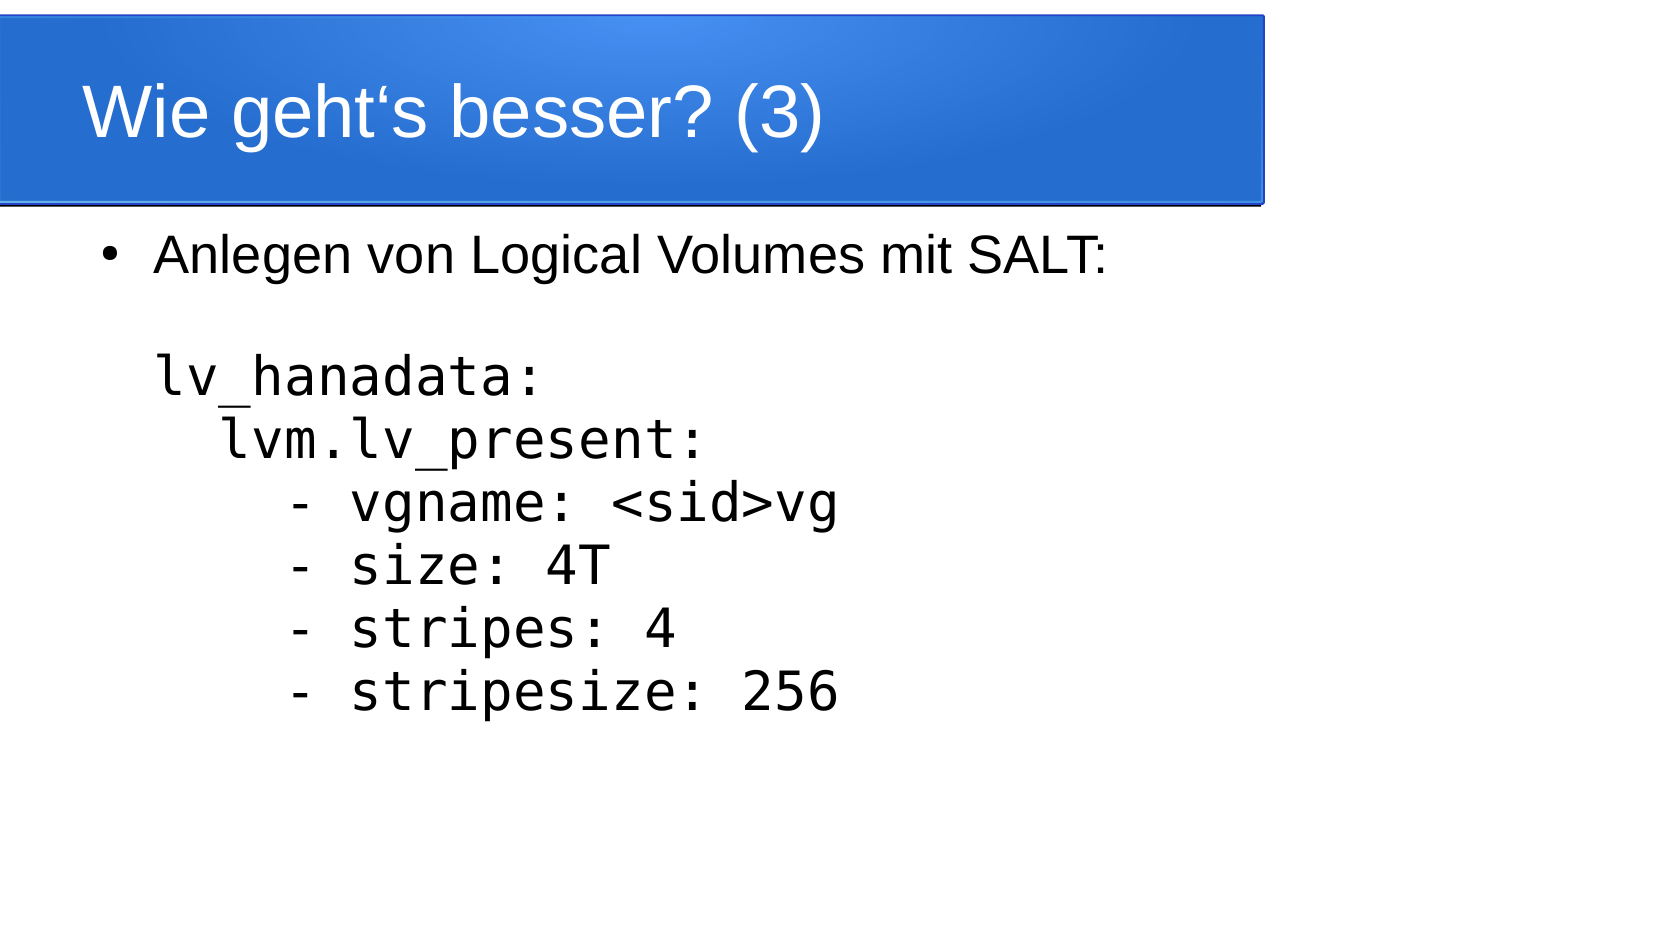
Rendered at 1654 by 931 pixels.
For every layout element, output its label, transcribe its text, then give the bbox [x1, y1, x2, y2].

title Wie geht‘s besser? (3) [82, 35, 1235, 189]
list Anlegen von Logical Volumes mit SALT: lv_hanadata: lvm.lv_present: - vgname: <sid>vg - size: 4T - stripes: 4 - stripesize: 256 [82, 224, 1571, 764]
